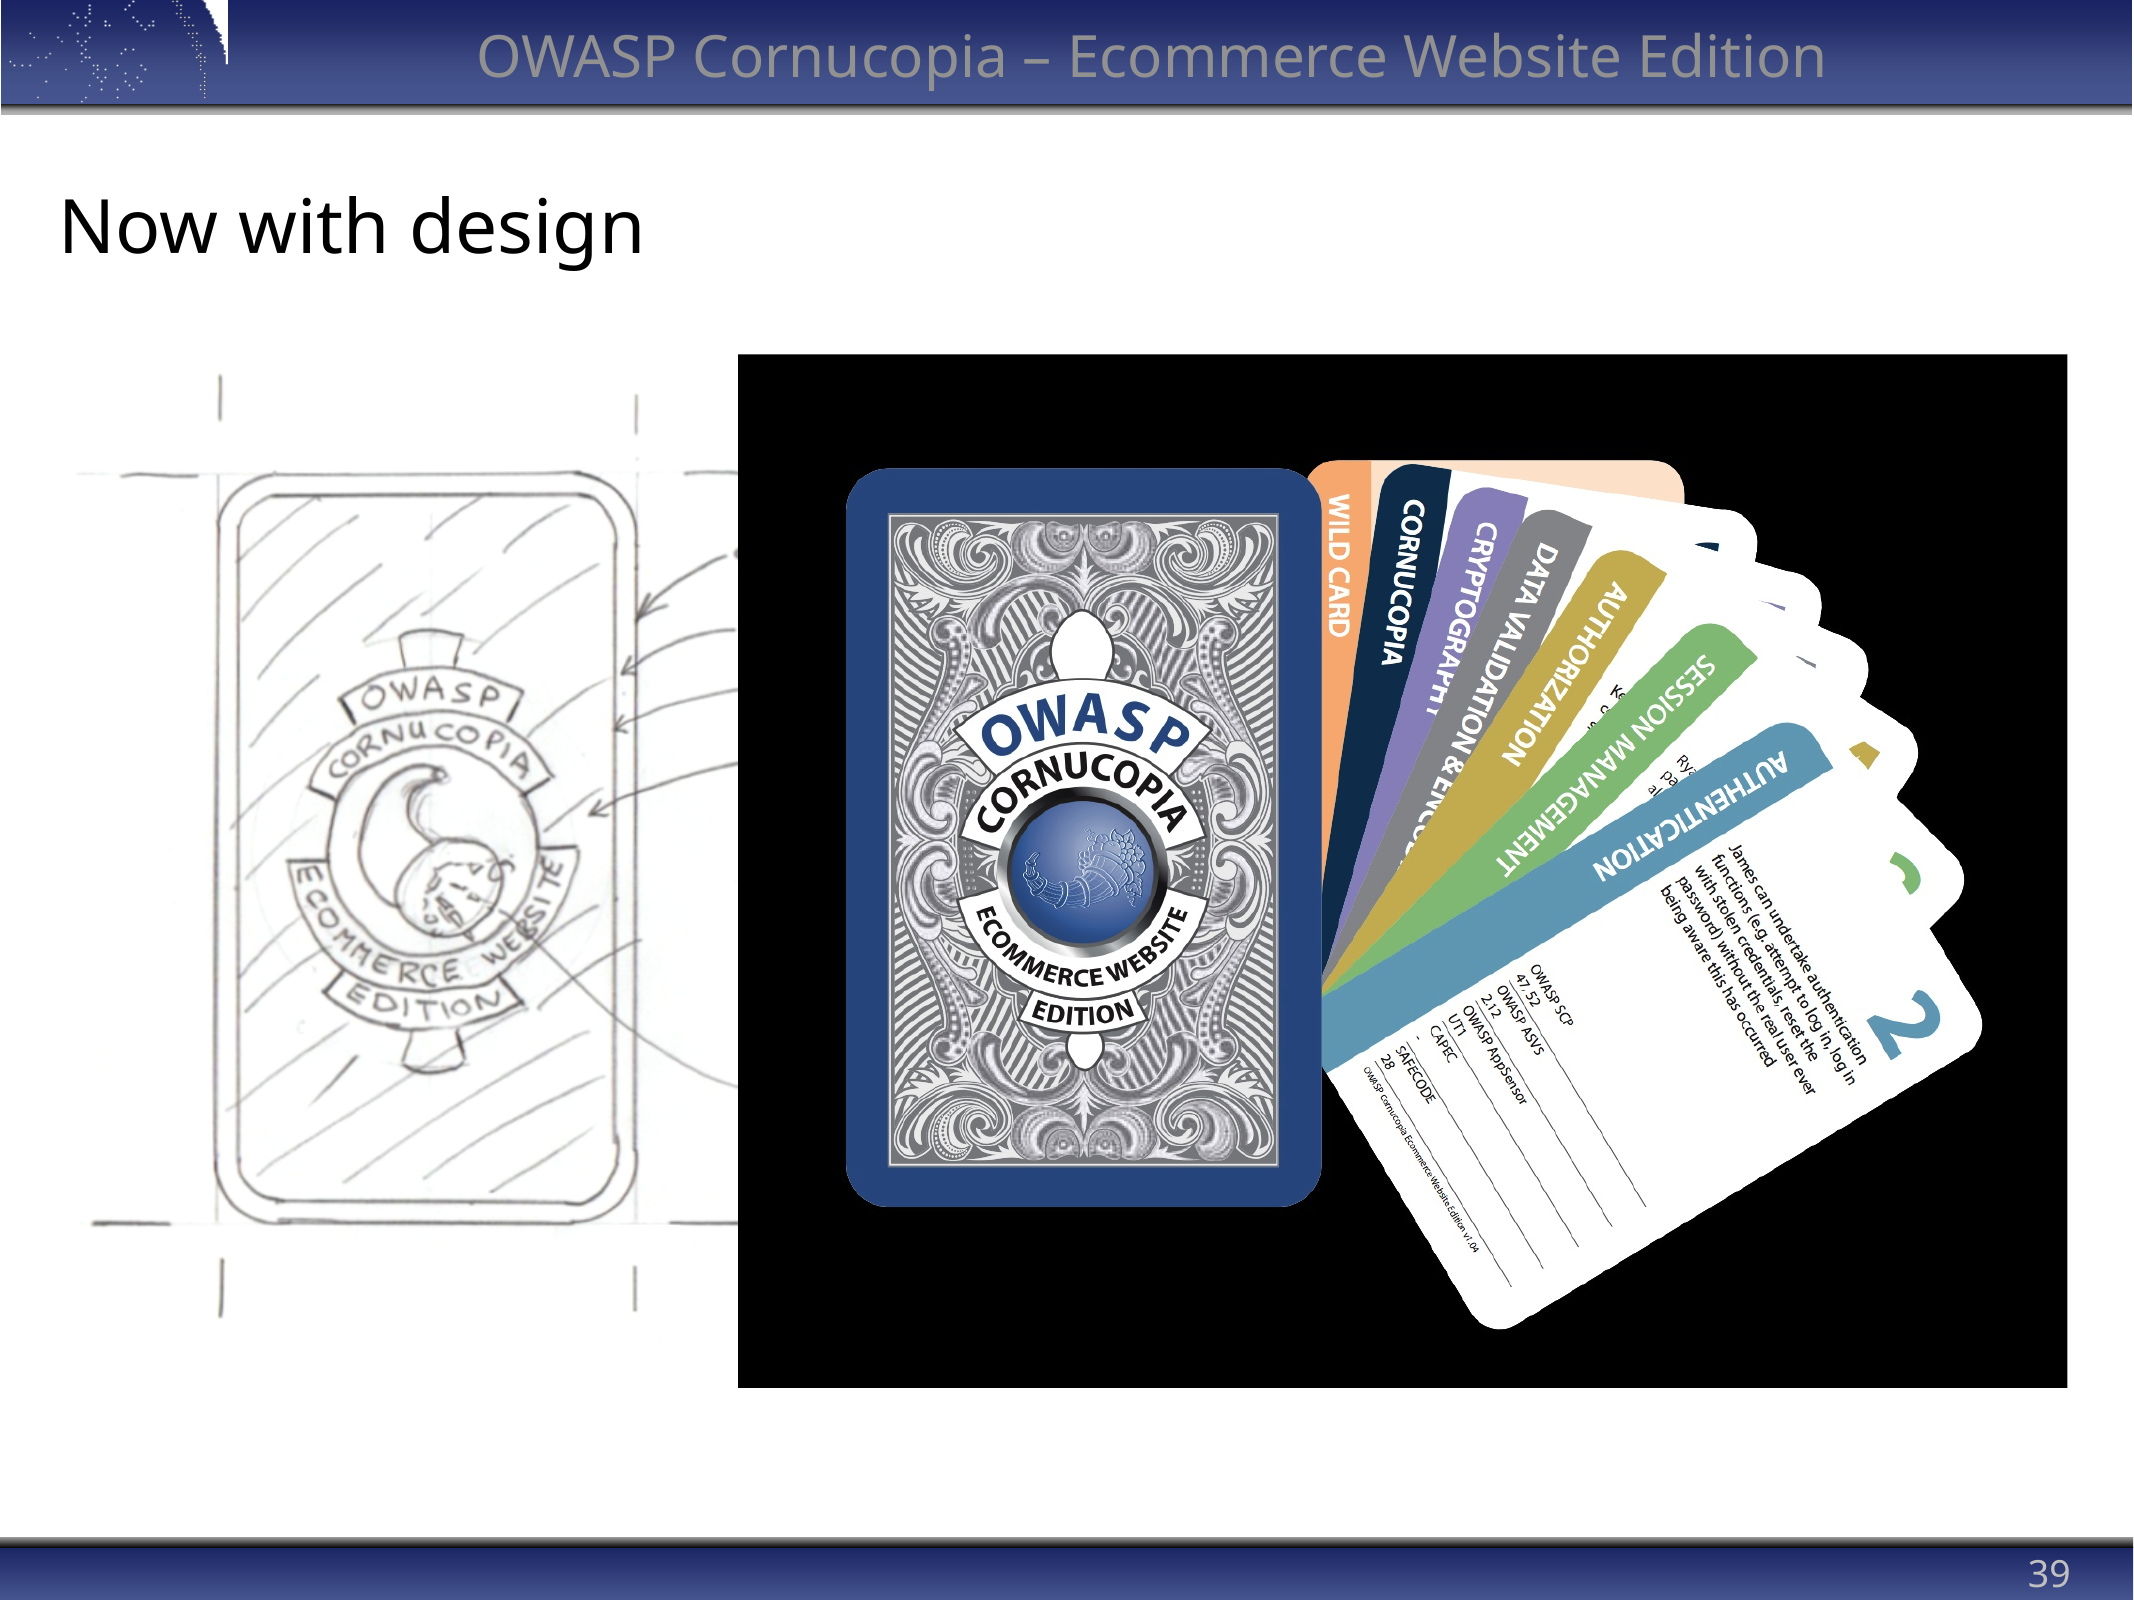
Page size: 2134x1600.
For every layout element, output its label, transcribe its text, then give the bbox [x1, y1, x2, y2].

title Now with design [58, 124, 2126, 325]
picture [841, 447, 1991, 1347]
list ? [738, 354, 2068, 1388]
picture [76, 360, 738, 1346]
